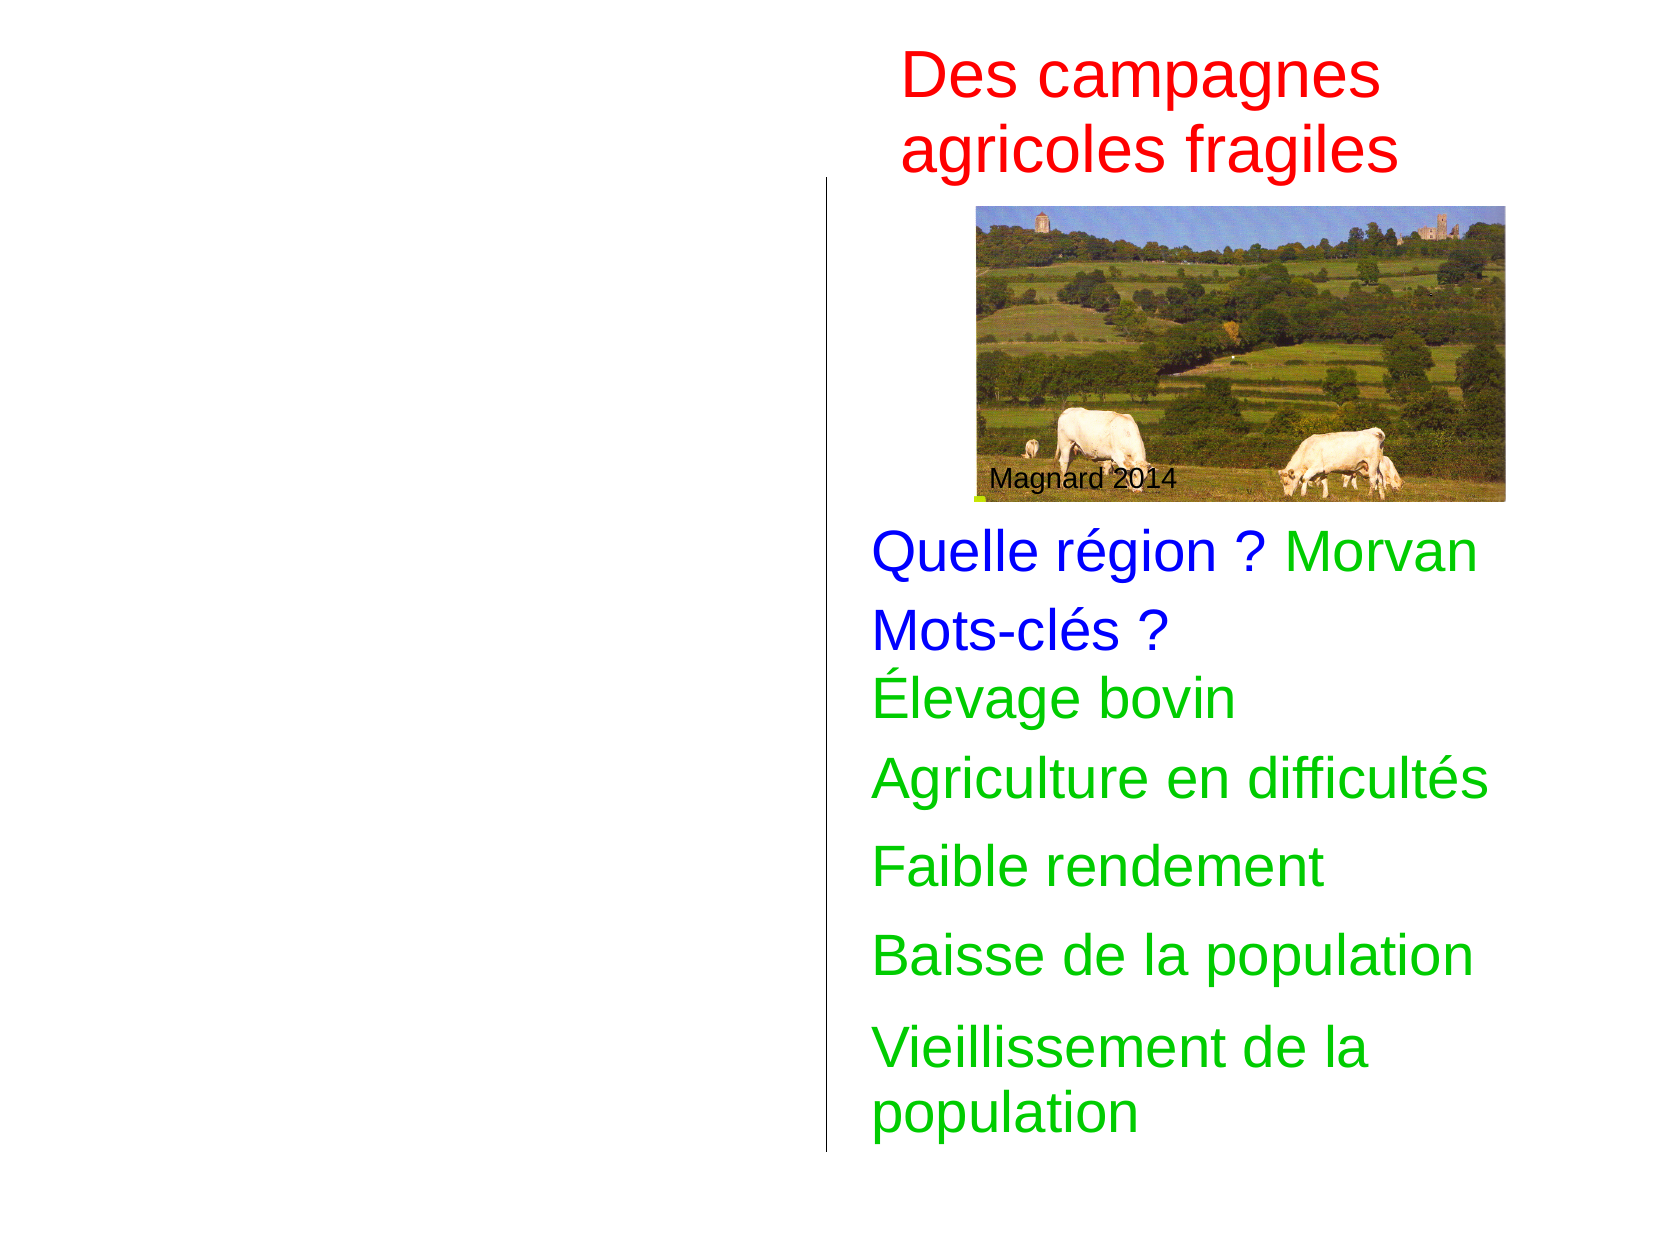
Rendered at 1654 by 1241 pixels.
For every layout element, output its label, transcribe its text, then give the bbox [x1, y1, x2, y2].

text_box Baisse de la population [856, 915, 1654, 995]
text_box Morvan [1269, 510, 1654, 591]
text_box Agriculture en difficultés [856, 739, 1654, 818]
text_box Des campagnes agricoles fragiles [885, 29, 1595, 194]
text_box Magnard 2014 [974, 454, 1388, 502]
text_box Faible rendement [856, 826, 1654, 907]
picture [974, 206, 1506, 502]
text_box Élevage bovin [856, 658, 1654, 739]
text_box Vieillissement de la population [856, 1007, 1654, 1152]
text_box Mots-clés ? [856, 590, 1300, 658]
text_box Quelle région ? [856, 510, 1269, 590]
